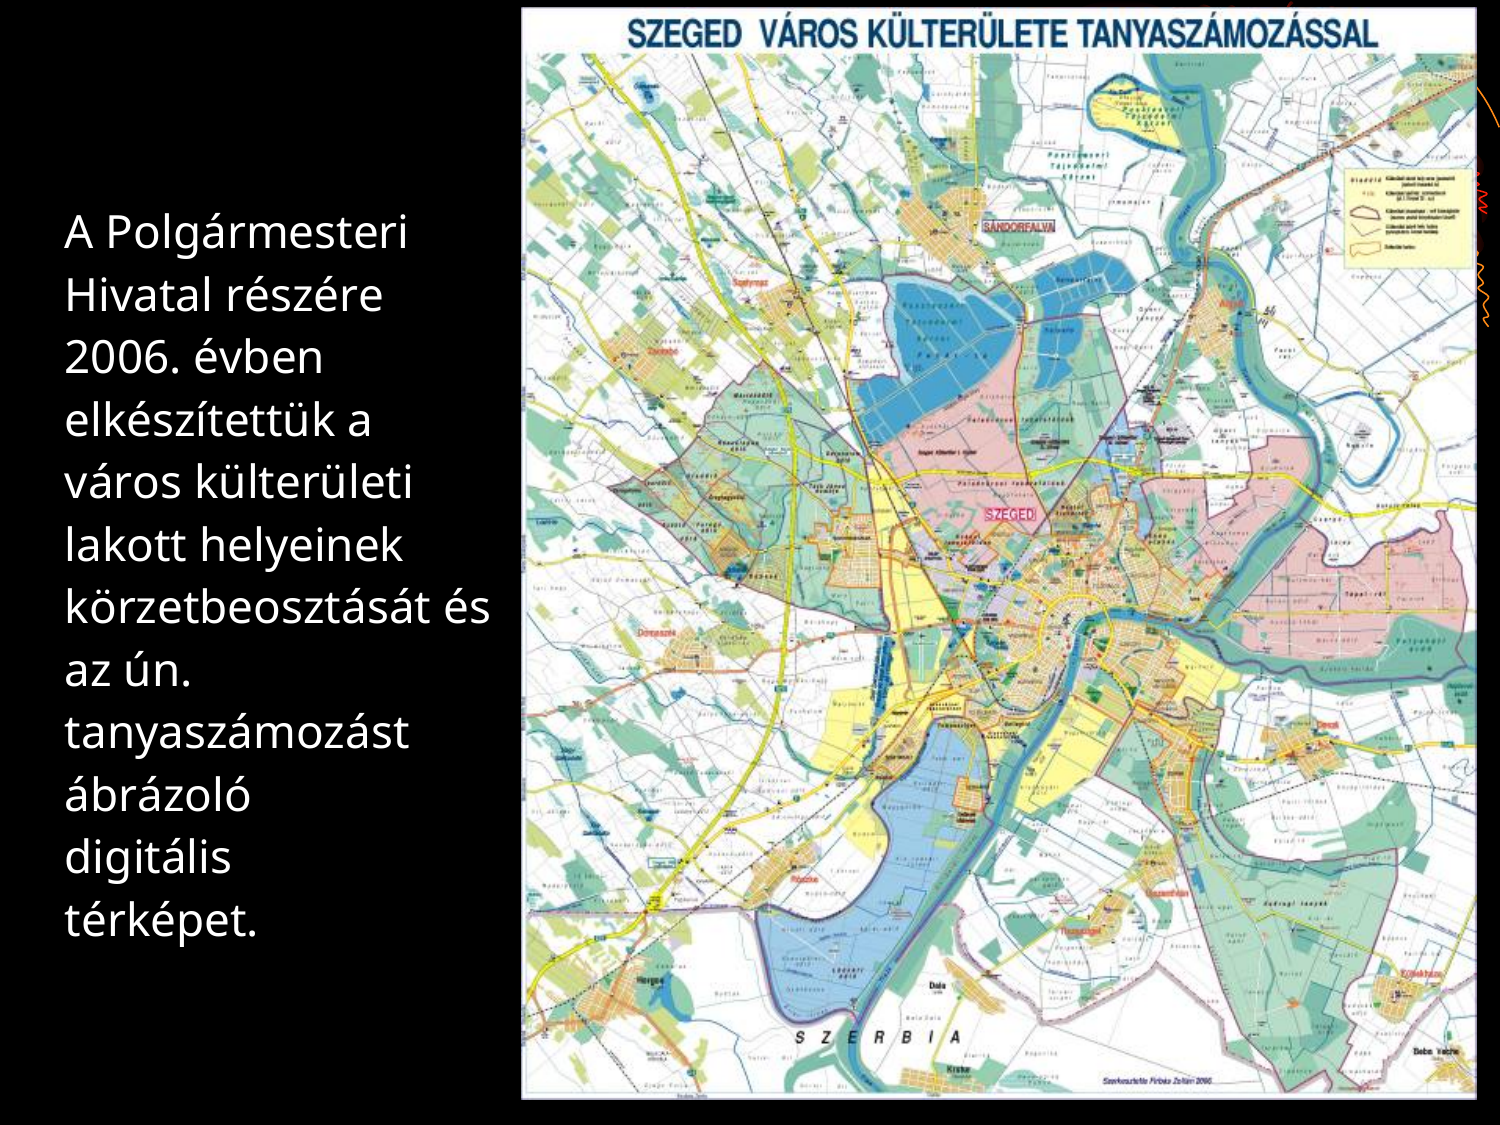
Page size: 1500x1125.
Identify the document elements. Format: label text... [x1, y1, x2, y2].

title A Polgármesteri Hivatal részére 2006. évben elkészítettük a város külterületi lakott helyeinek körzetbeosztását és az ún. tanyaszámozást ábrázoló digitális térképet. [49, 49, 513, 1101]
picture [521, 7, 1477, 1101]
